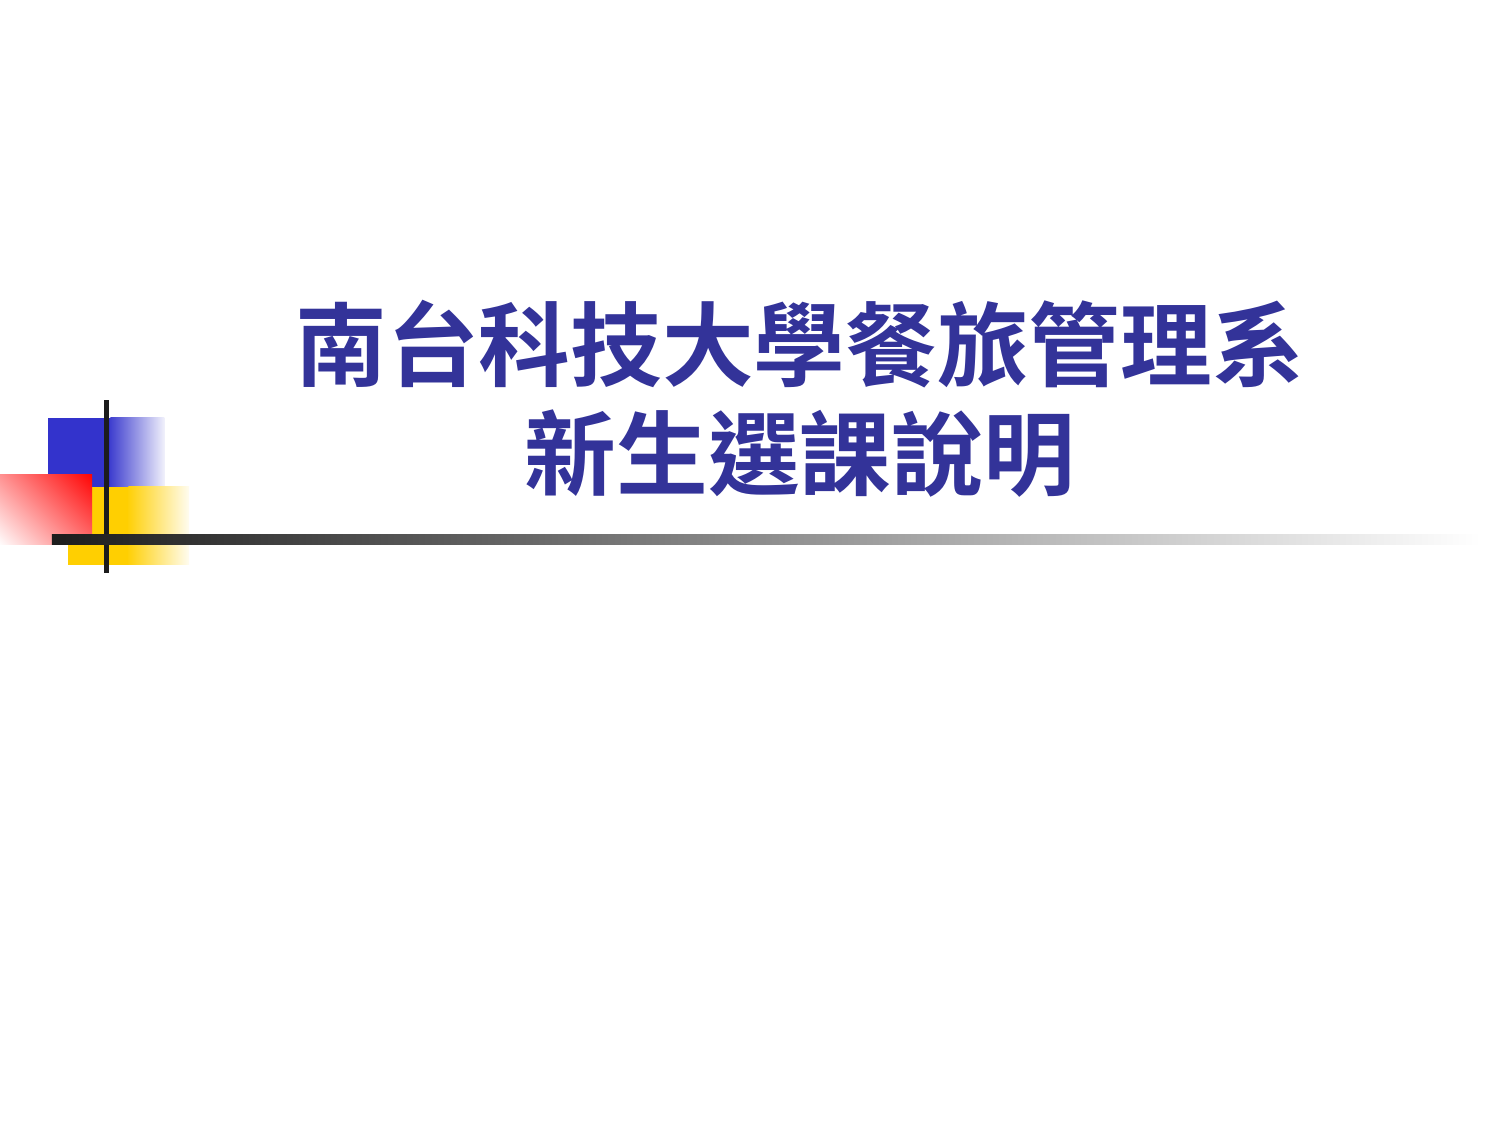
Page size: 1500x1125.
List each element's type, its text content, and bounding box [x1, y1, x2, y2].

title 南台科技大學餐旅管理系 新生選課說明 [162, 275, 1438, 515]
